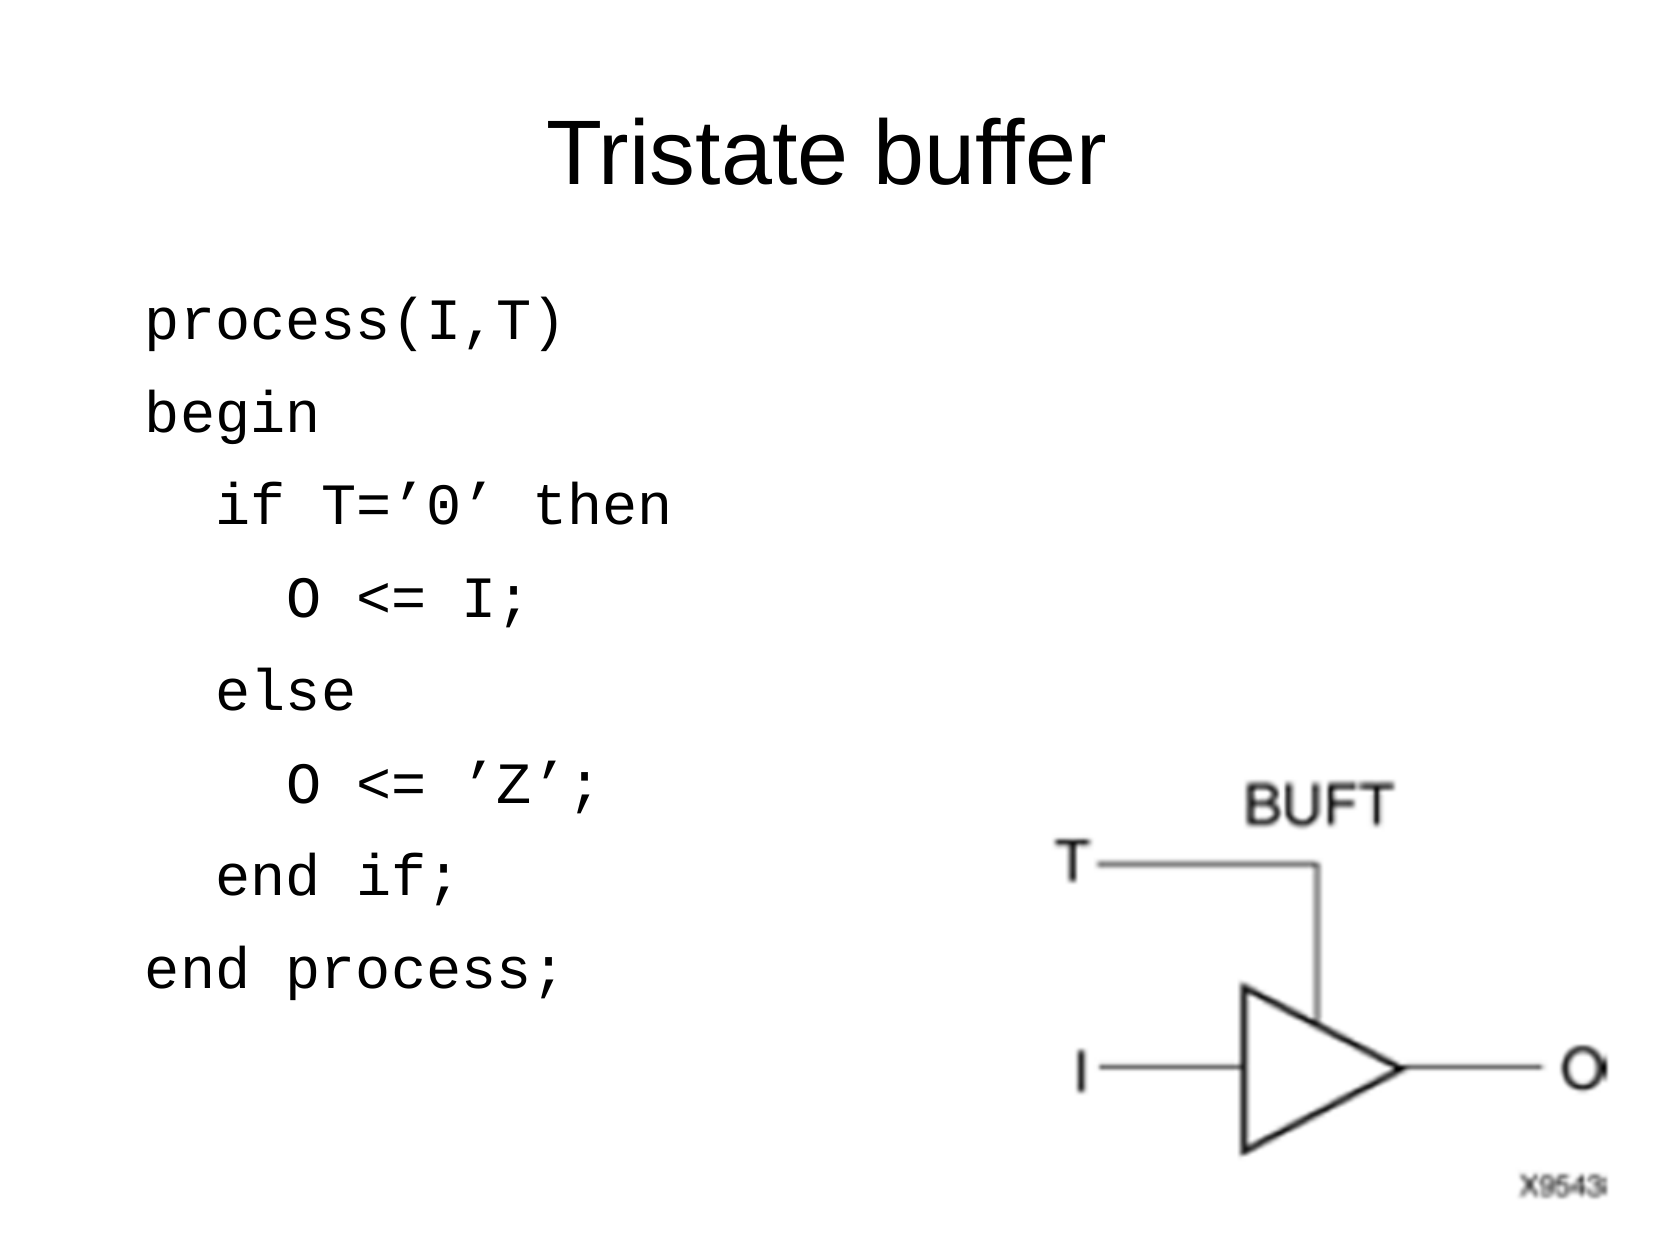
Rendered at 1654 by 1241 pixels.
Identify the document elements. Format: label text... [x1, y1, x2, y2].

list process(I,T) begin if T=’0’ then O <= I; else O <= ’Z’; end if; end process; [82, 290, 1571, 1010]
picture [1050, 764, 1624, 1215]
title Tristate buffer [82, 49, 1571, 257]
